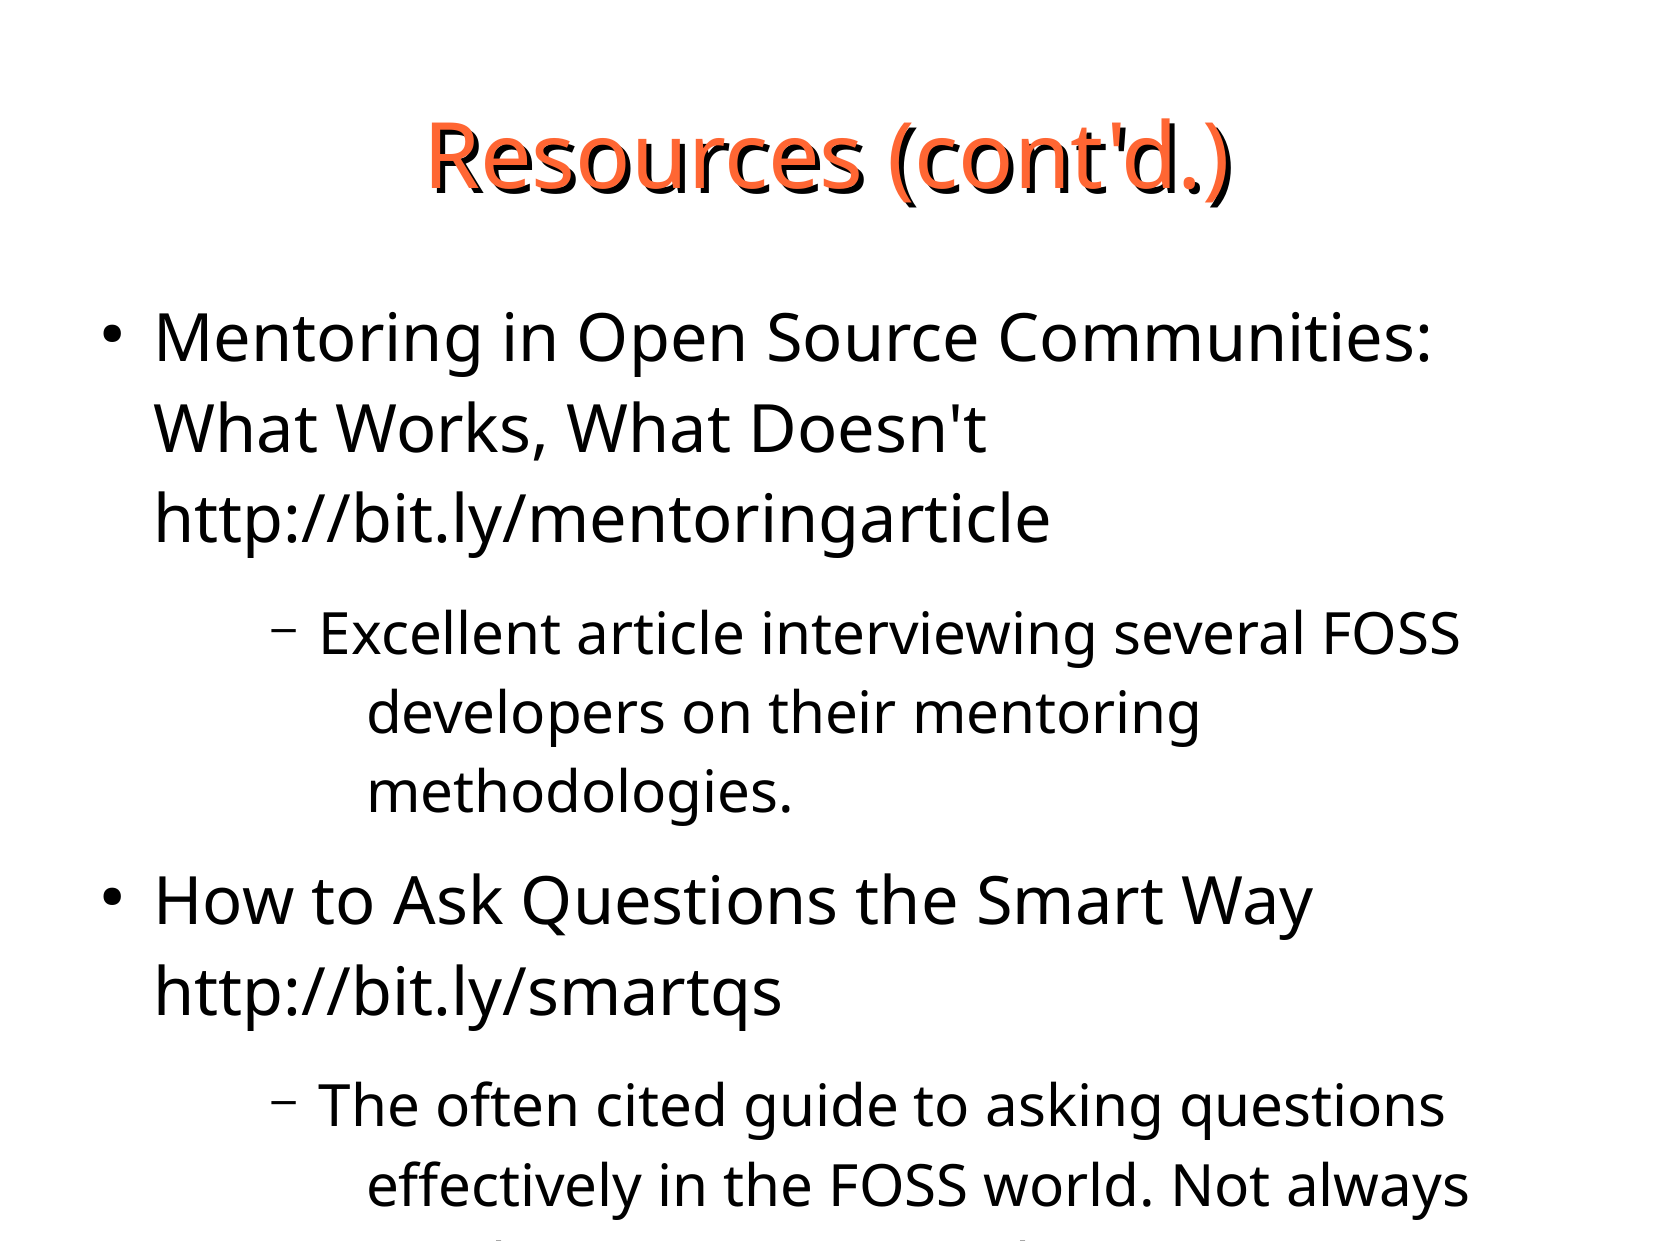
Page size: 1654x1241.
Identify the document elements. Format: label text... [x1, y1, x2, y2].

list Mentoring in Open Source Communities: What Works, What Doesn't http://bit.ly/mentoringarticle Excellent article interviewing several FOSS developers on their mentoring methodologies. How to Ask Questions the Smart Way http://bit.ly/smartqs The often cited guide to asking questions effectively in the FOSS world. Not always gentle in tone – your mileage may vary. [82, 290, 1571, 1094]
title Resources (cont'd.) [82, 56, 1571, 250]
